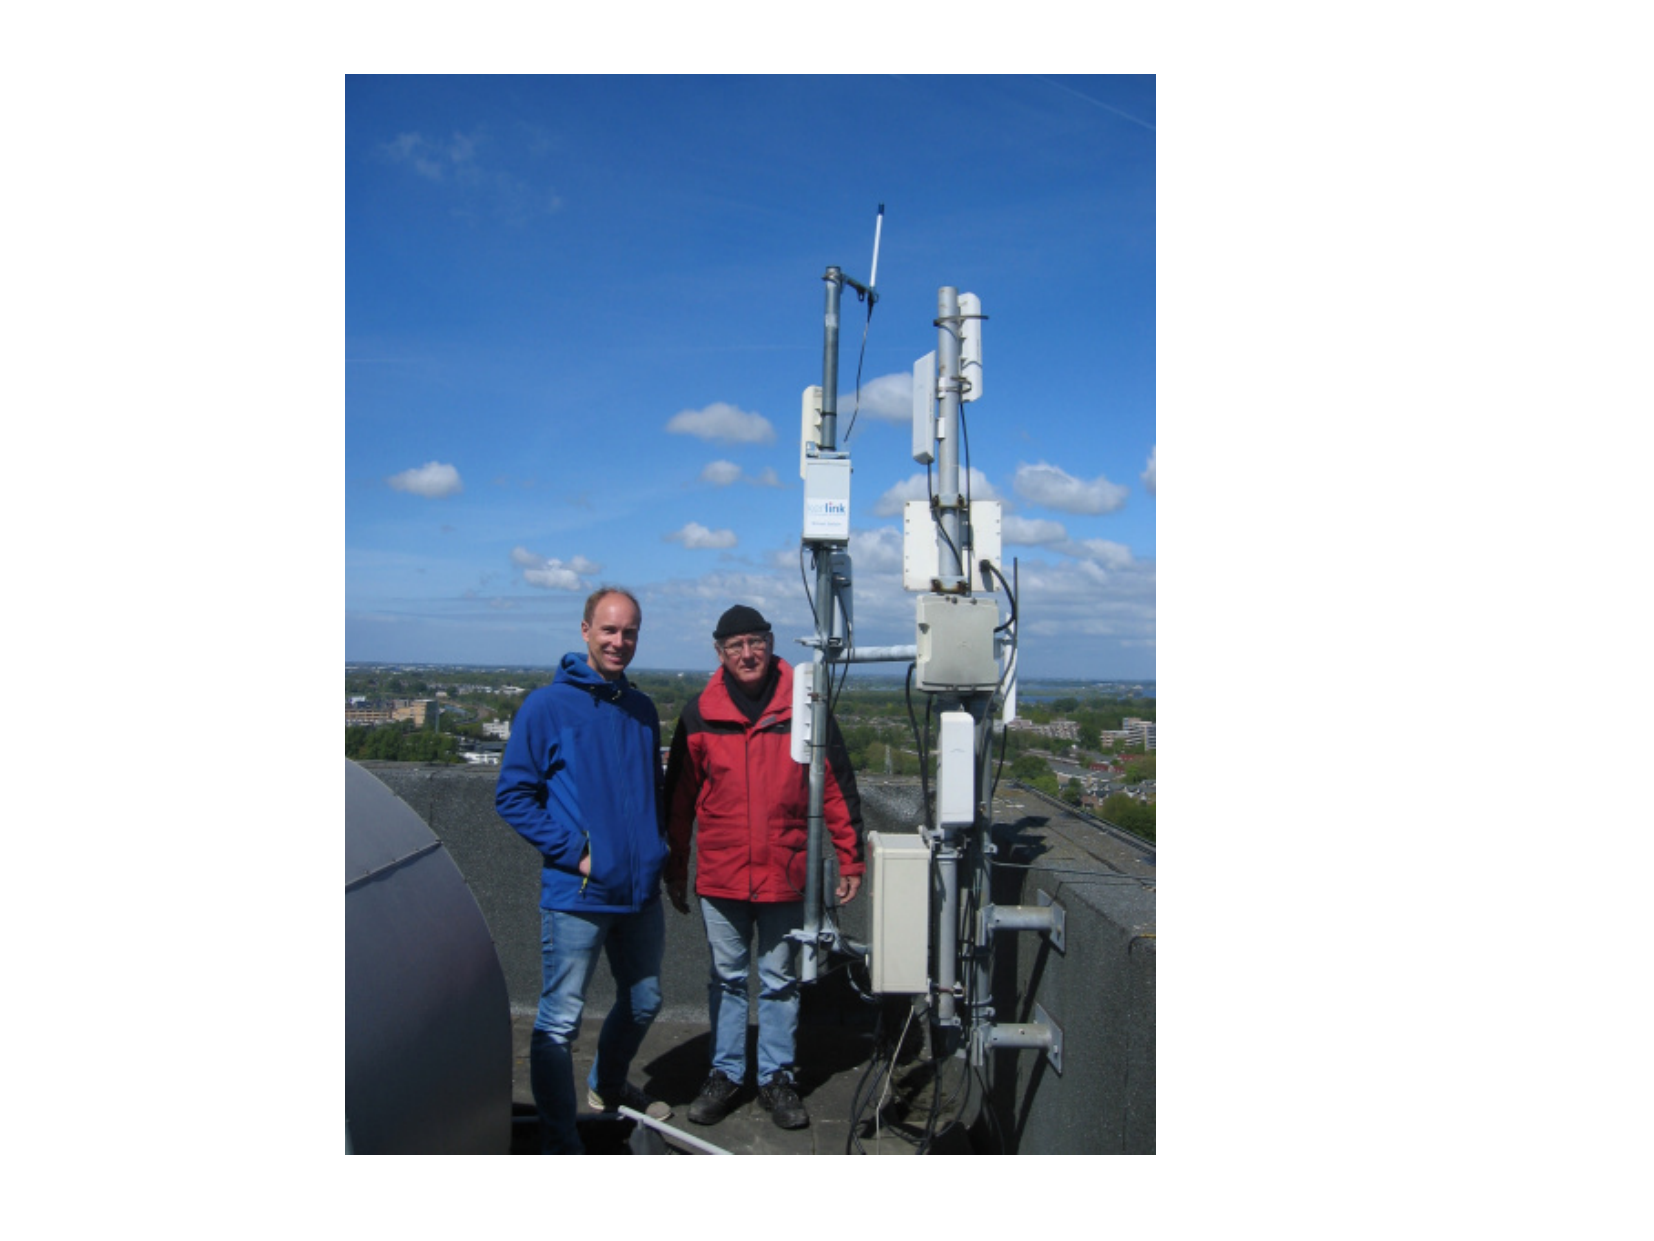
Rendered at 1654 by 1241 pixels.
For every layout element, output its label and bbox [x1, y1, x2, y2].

picture [345, 74, 1156, 1156]
